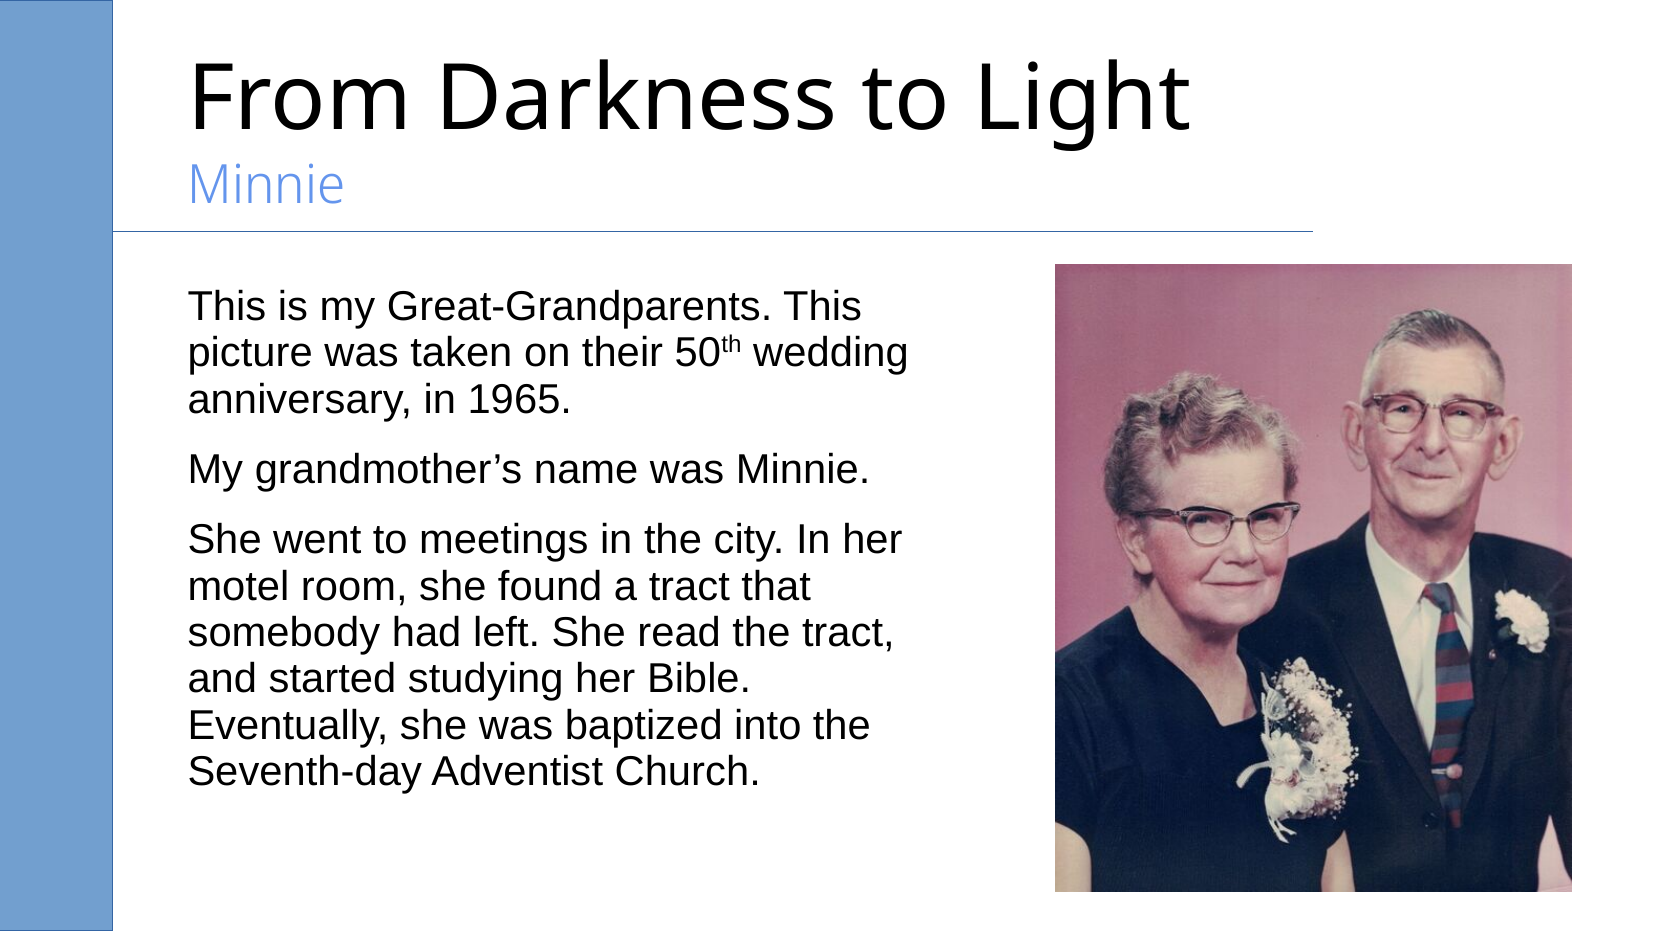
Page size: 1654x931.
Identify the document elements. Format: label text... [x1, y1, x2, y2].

title From Darkness to Light [187, 33, 1571, 125]
picture [1055, 264, 1572, 892]
text_box [0, 0, 113, 931]
subtitle This is my Great-Grandparents. This picture was taken on their 50th wedding anniversary, in 1965. My grandmother’s name was Minnie. She went to meetings in the city. In her motel room, she found a tract that somebody had left. She read the tract, and started studying her Bible. Eventually, she was baptized into the Seventh-day Adventist Church. [187, 282, 940, 863]
title Minnie [187, 125, 1571, 239]
